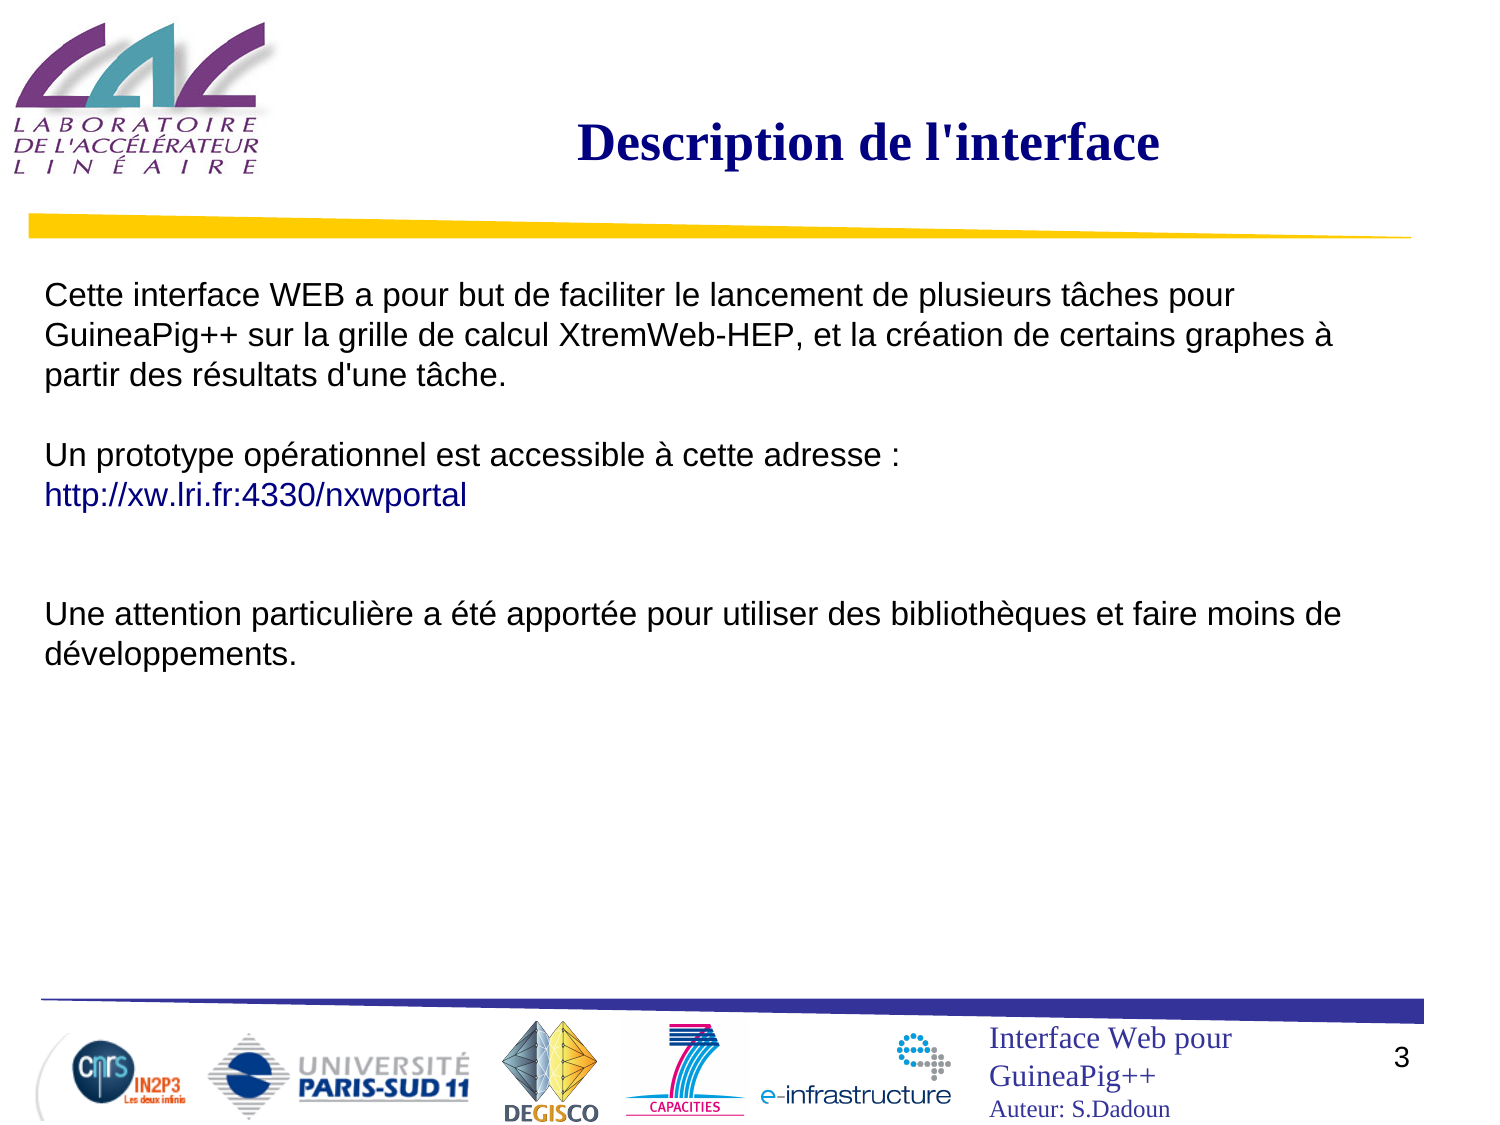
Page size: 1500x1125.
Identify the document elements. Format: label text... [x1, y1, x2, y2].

text_box Cette interface WEB a pour but de faciliter le lancement de plusieurs tâches pour GuineaPig++ sur la grille de calcul XtremWeb-HEP, et la création de certains graphes à partir des résultats d'une tâche. Un prototype opérationnel est accessible à cette adresse : http://xw.lri.fr:4330/nxwportal Une attention particulière a été apportée pour utiliser des bibliothèques et faire moins de développements. [29, 265, 1418, 1079]
picture [620, 1079, 750, 1124]
picture [7, 16, 283, 178]
picture [490, 1079, 609, 1122]
picture [25, 1033, 475, 1121]
picture [761, 1079, 951, 1104]
title Description de l'interface [259, 56, 1479, 221]
